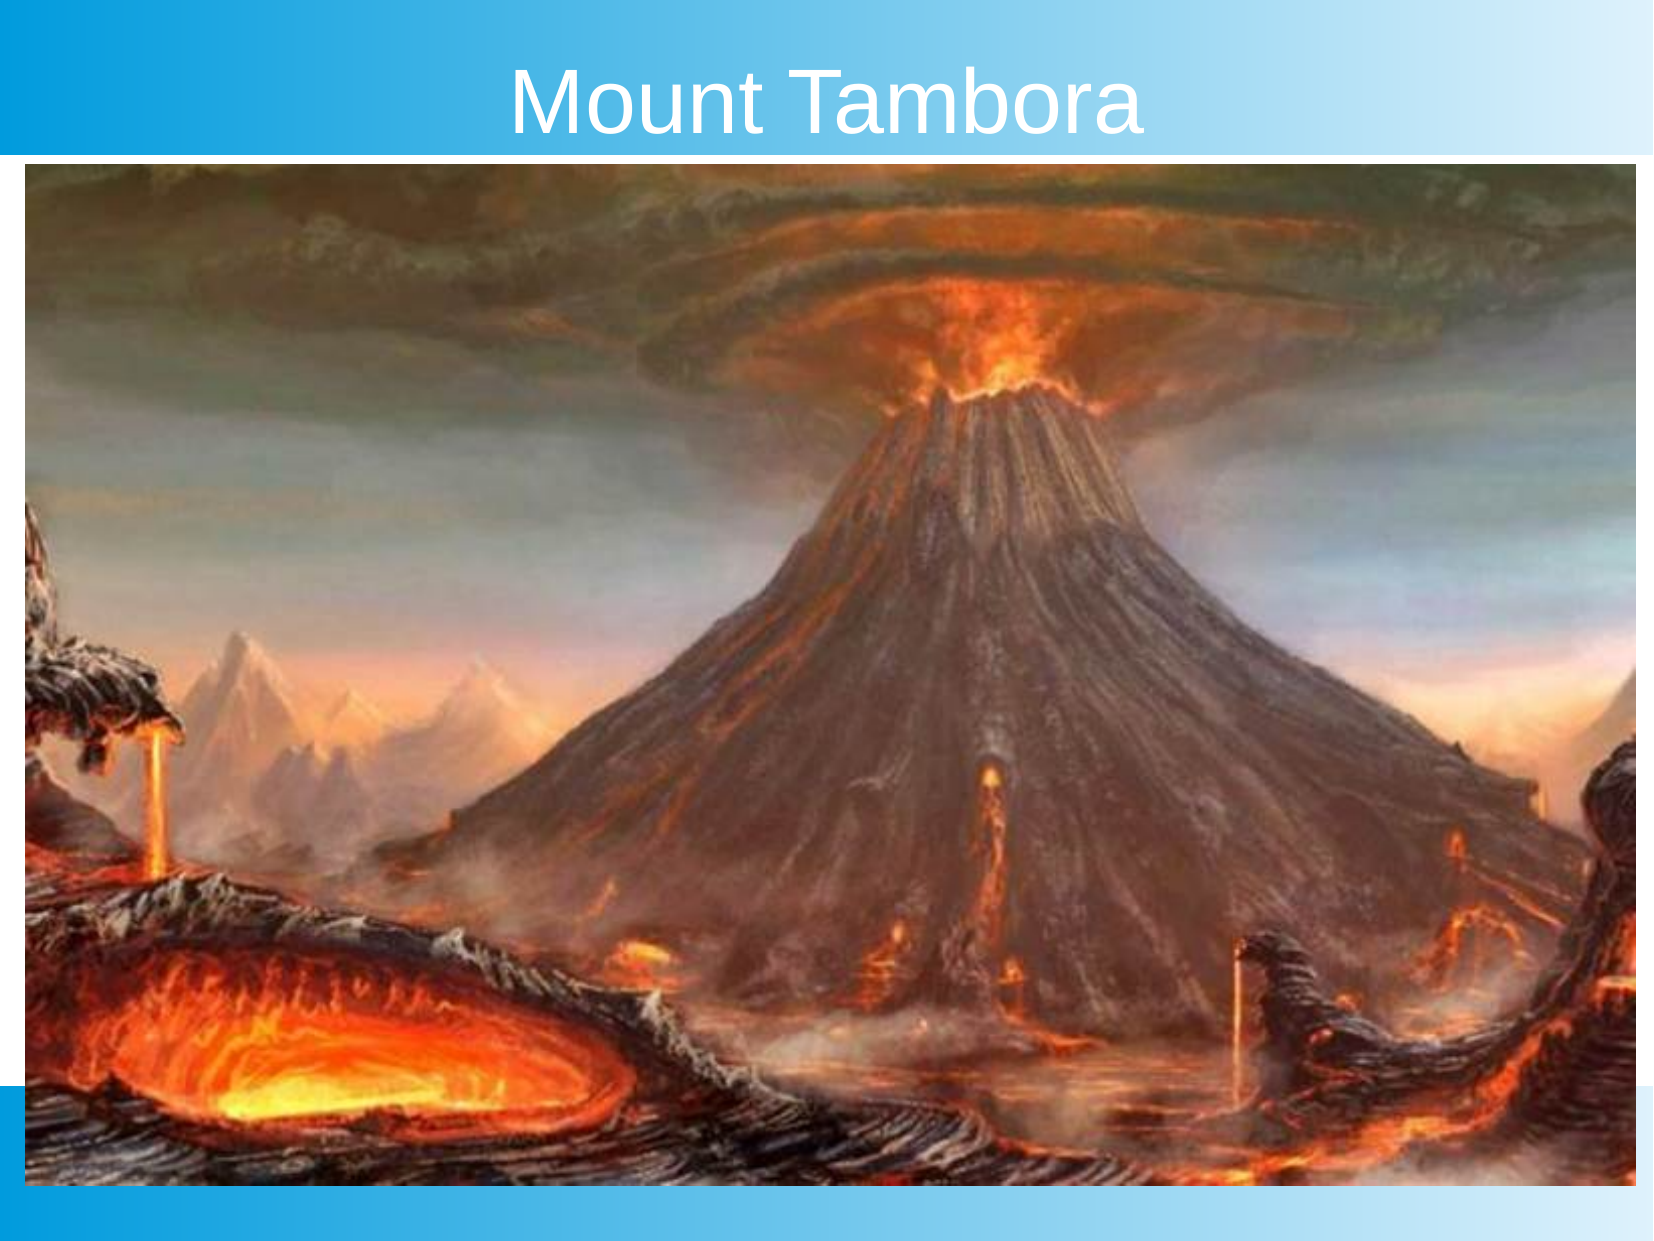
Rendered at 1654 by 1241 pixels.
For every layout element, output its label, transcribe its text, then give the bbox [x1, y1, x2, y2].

picture [25, 164, 1636, 1241]
title Mount Tambora [82, 49, 1571, 155]
